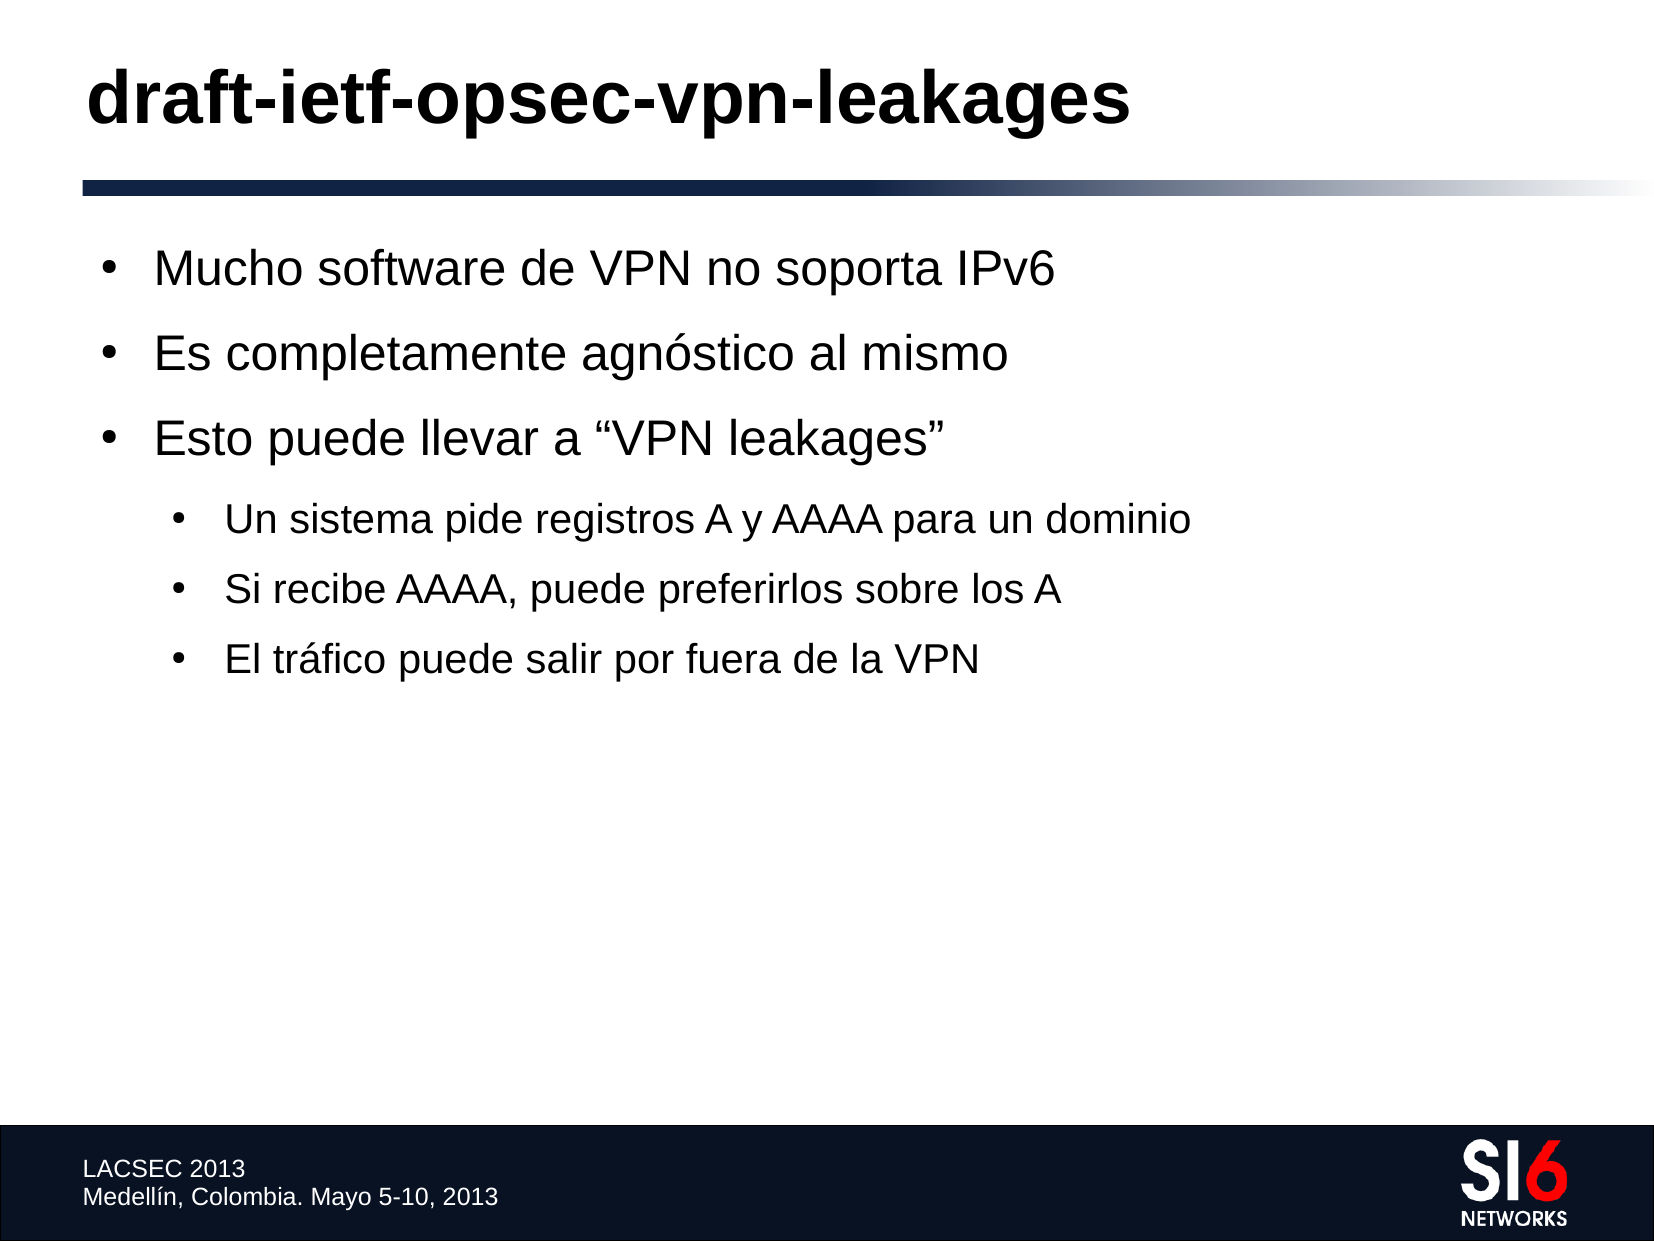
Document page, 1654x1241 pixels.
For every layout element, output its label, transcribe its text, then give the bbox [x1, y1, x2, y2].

picture [1461, 1139, 1567, 1226]
title draft-ietf-opsec-vpn-leakages [86, 30, 1576, 166]
list Mucho software de VPN no soporta IPv6 Es completamente agnóstico al mismo Esto puede llevar a “VPN leakages” Un sistema pide registros A y AAAA para un dominio Si recibe AAAA, puede preferirlos sobre los A El tráfico puede salir por fuera de la VPN [82, 240, 1571, 1059]
